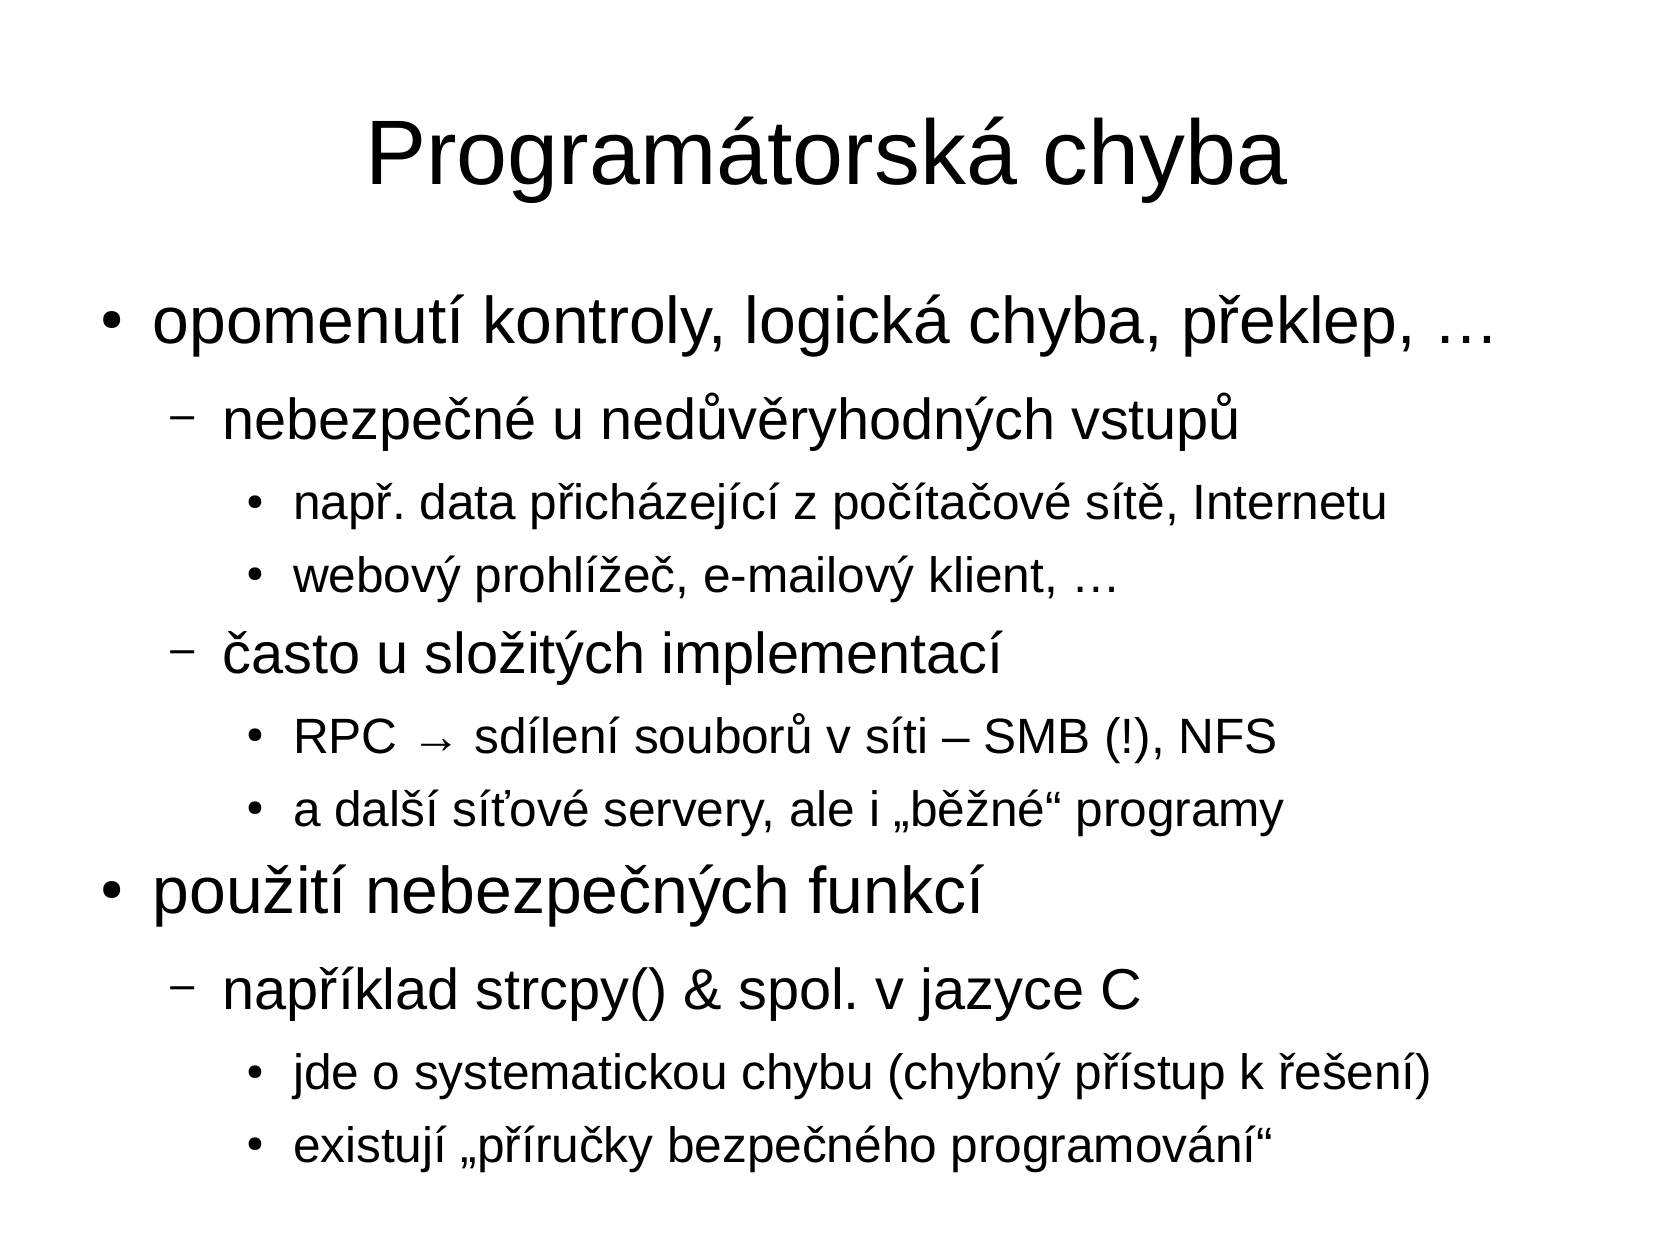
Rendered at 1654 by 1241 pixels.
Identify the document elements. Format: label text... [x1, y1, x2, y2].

title Programátorská chyba [82, 56, 1571, 250]
list opomenutí kontroly, logická chyba, překlep, … nebezpečné u nedůvěryhodných vstupů např. data přicházející z počítačové sítě, Internetu webový prohlížeč, e-mailový klient, … často u složitých implementací RPC → sdílení souborů v síti – SMB (!), NFS a další síťové servery, ale i „běžné“ programy použití nebezpečných funkcí například strcpy() & spol. v jazyce C jde o systematickou chybu (chybný přístup k řešení) existují „příručky bezpečného programování“ [82, 284, 1571, 1182]
